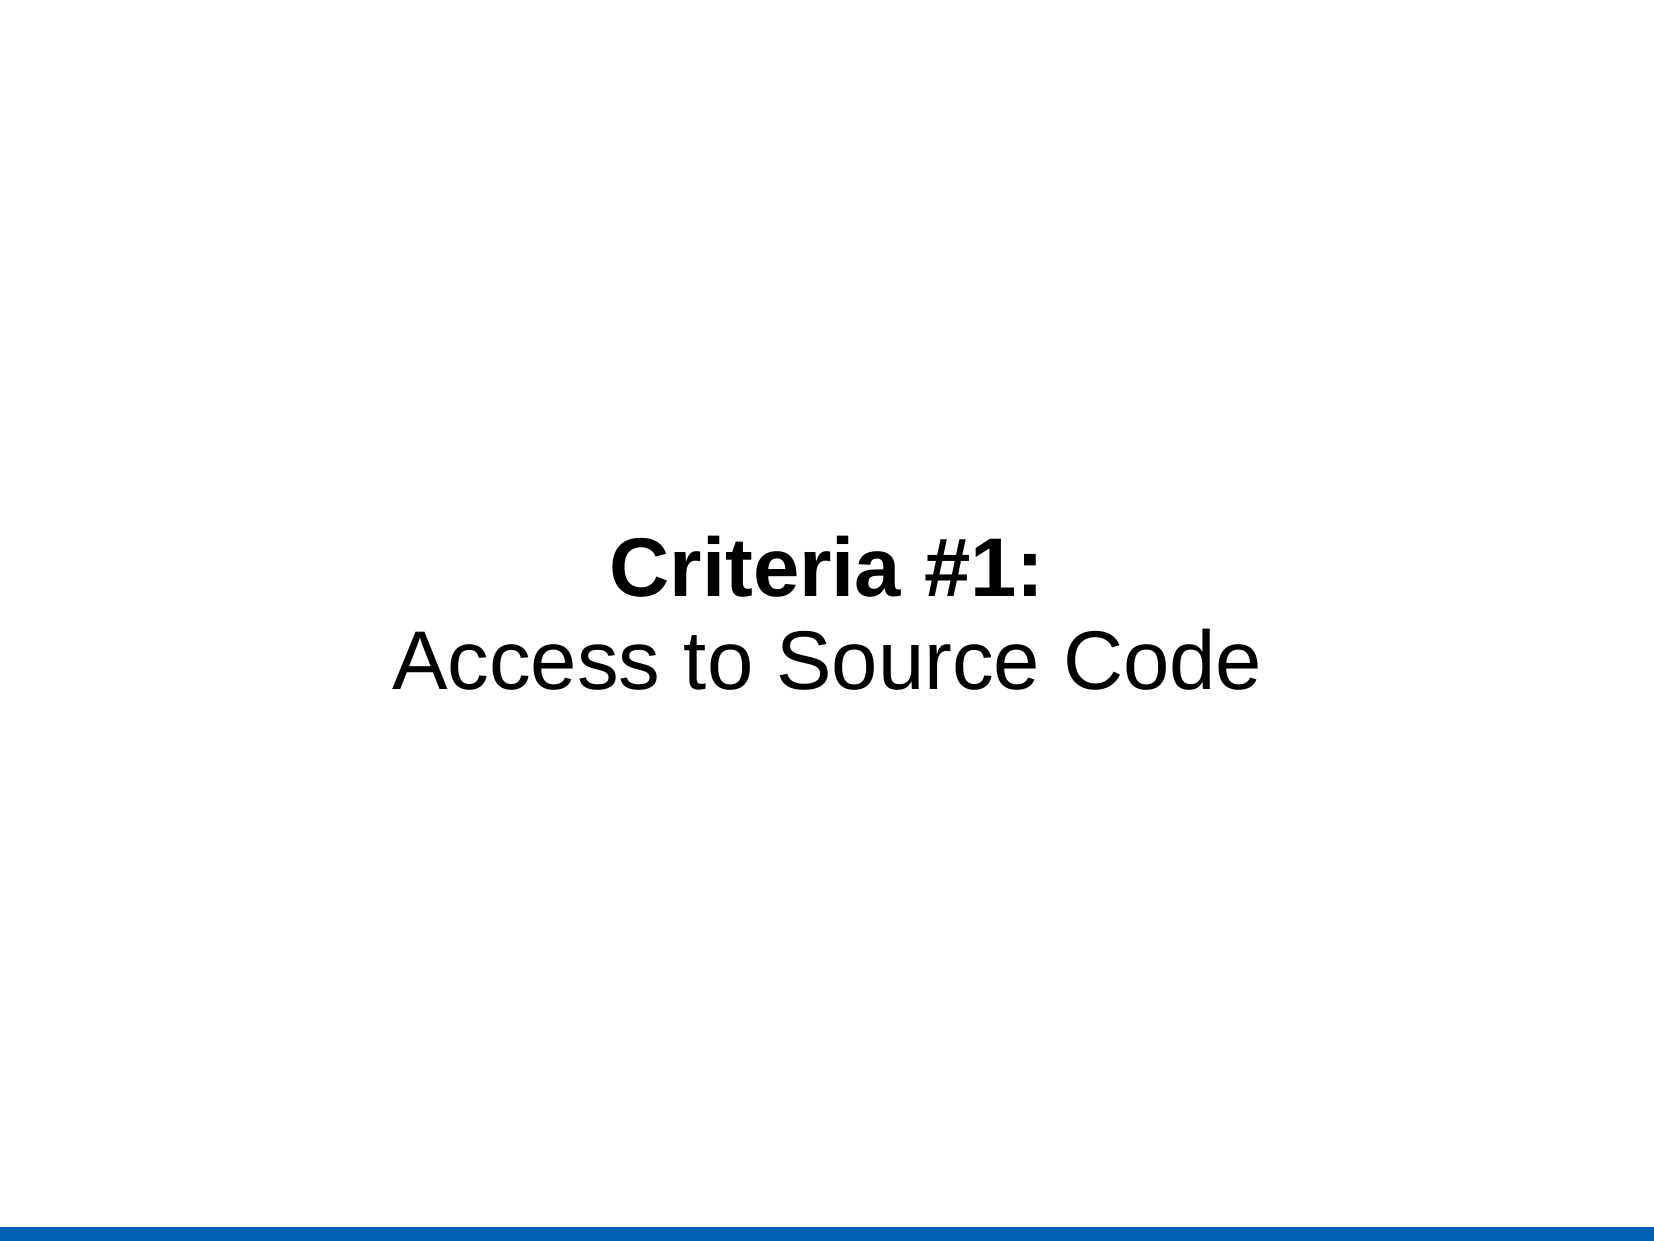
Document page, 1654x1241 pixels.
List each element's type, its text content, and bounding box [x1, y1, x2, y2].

subtitle Criteria #1: Access to Source Code [121, 112, 1534, 1117]
